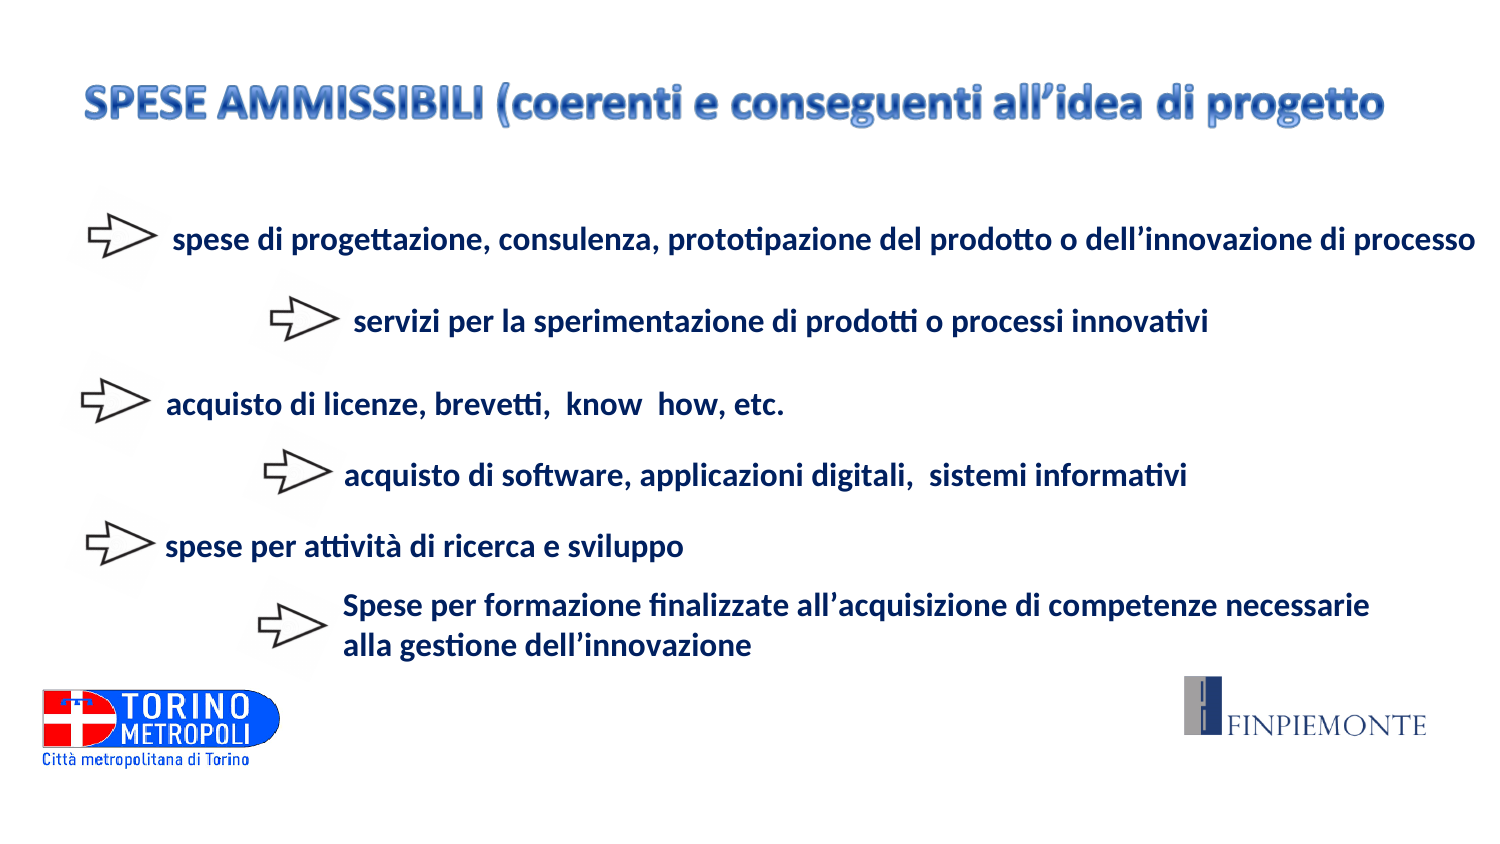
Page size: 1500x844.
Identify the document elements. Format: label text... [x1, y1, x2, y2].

picture [248, 268, 338, 374]
picture [59, 351, 151, 457]
text_box acquisto di software, applicazioni digitali, sistemi informativi [329, 445, 1205, 501]
picture [53, 55, 1416, 292]
text_box Spese per formazione finalizzate all’acquisizione di competenze necessarie alla gestione dell’innovazione [328, 575, 1387, 671]
picture [64, 493, 150, 600]
picture [1163, 653, 1447, 777]
text_box acquisto di licenze, brevetti, know how, etc. [151, 374, 801, 431]
text_box spese di progettazione, consulenza, prototipazione del prodotto o dell’innovazione di processo [157, 209, 1494, 265]
text_box servizi per la sperimentazione di prodotti o processi innovativi [338, 291, 1226, 348]
text_box spese per attività di ricerca e sviluppo [150, 516, 700, 572]
picture [29, 575, 328, 789]
picture [242, 421, 329, 516]
